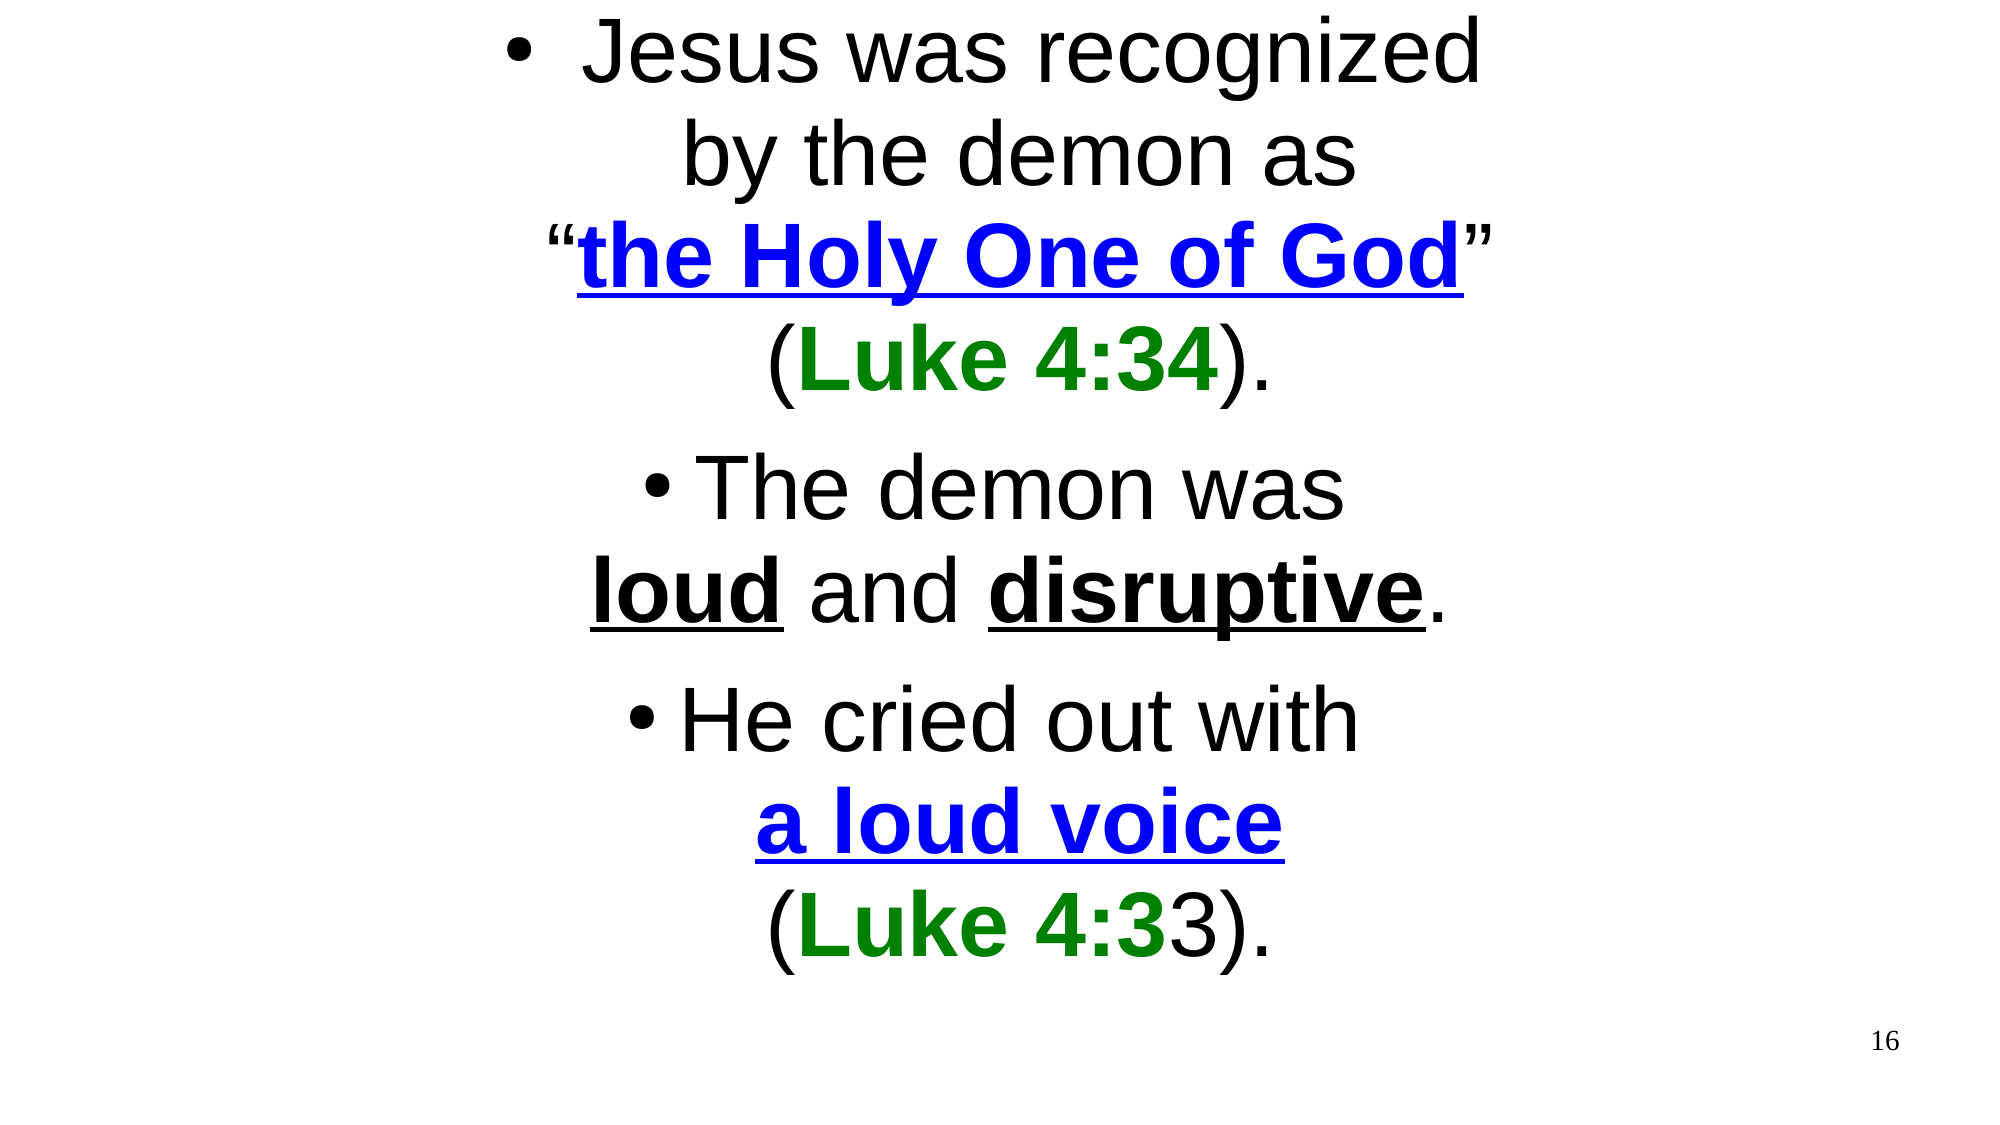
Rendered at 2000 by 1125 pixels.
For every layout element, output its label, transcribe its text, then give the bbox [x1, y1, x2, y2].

list Jesus was recognized by the demon as “the Holy One of God” (Luke 4:34). The demon was loud and disruptive. He cried out with a loud voice (Luke 4:33). [0, 0, 1996, 1123]
